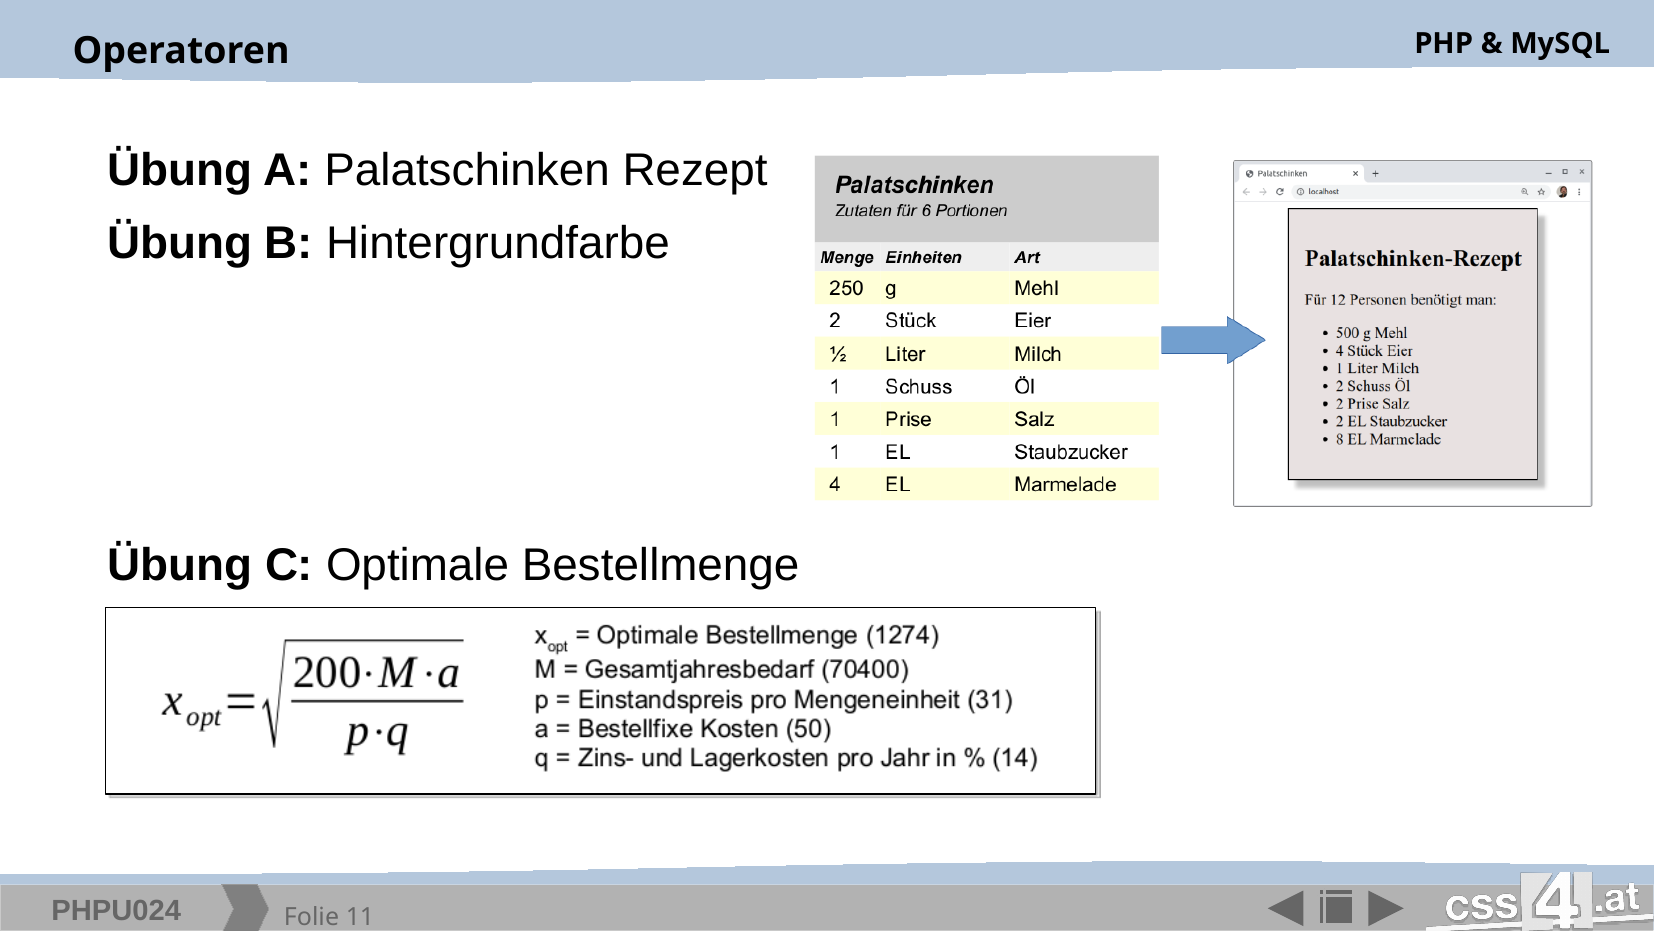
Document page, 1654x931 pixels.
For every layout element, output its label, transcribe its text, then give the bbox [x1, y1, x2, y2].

text_box [0, 861, 1654, 931]
text_box PHPU024 [36, 886, 209, 931]
text_box [0, 0, 1654, 83]
text_box Übung C: Optimale Bestellmenge [92, 531, 1099, 598]
text_box Folie <Foliennummer> [269, 891, 542, 931]
text_box PHP & MySQL [1399, 15, 1631, 60]
text_box Übung B: Hintergrundfarbe [92, 210, 800, 284]
picture [1426, 872, 1654, 931]
text_box Übung A: Palatschinken Rezept [92, 136, 1040, 207]
picture [800, 141, 1611, 520]
text_box Operatoren [57, 16, 416, 69]
picture [106, 608, 1095, 794]
